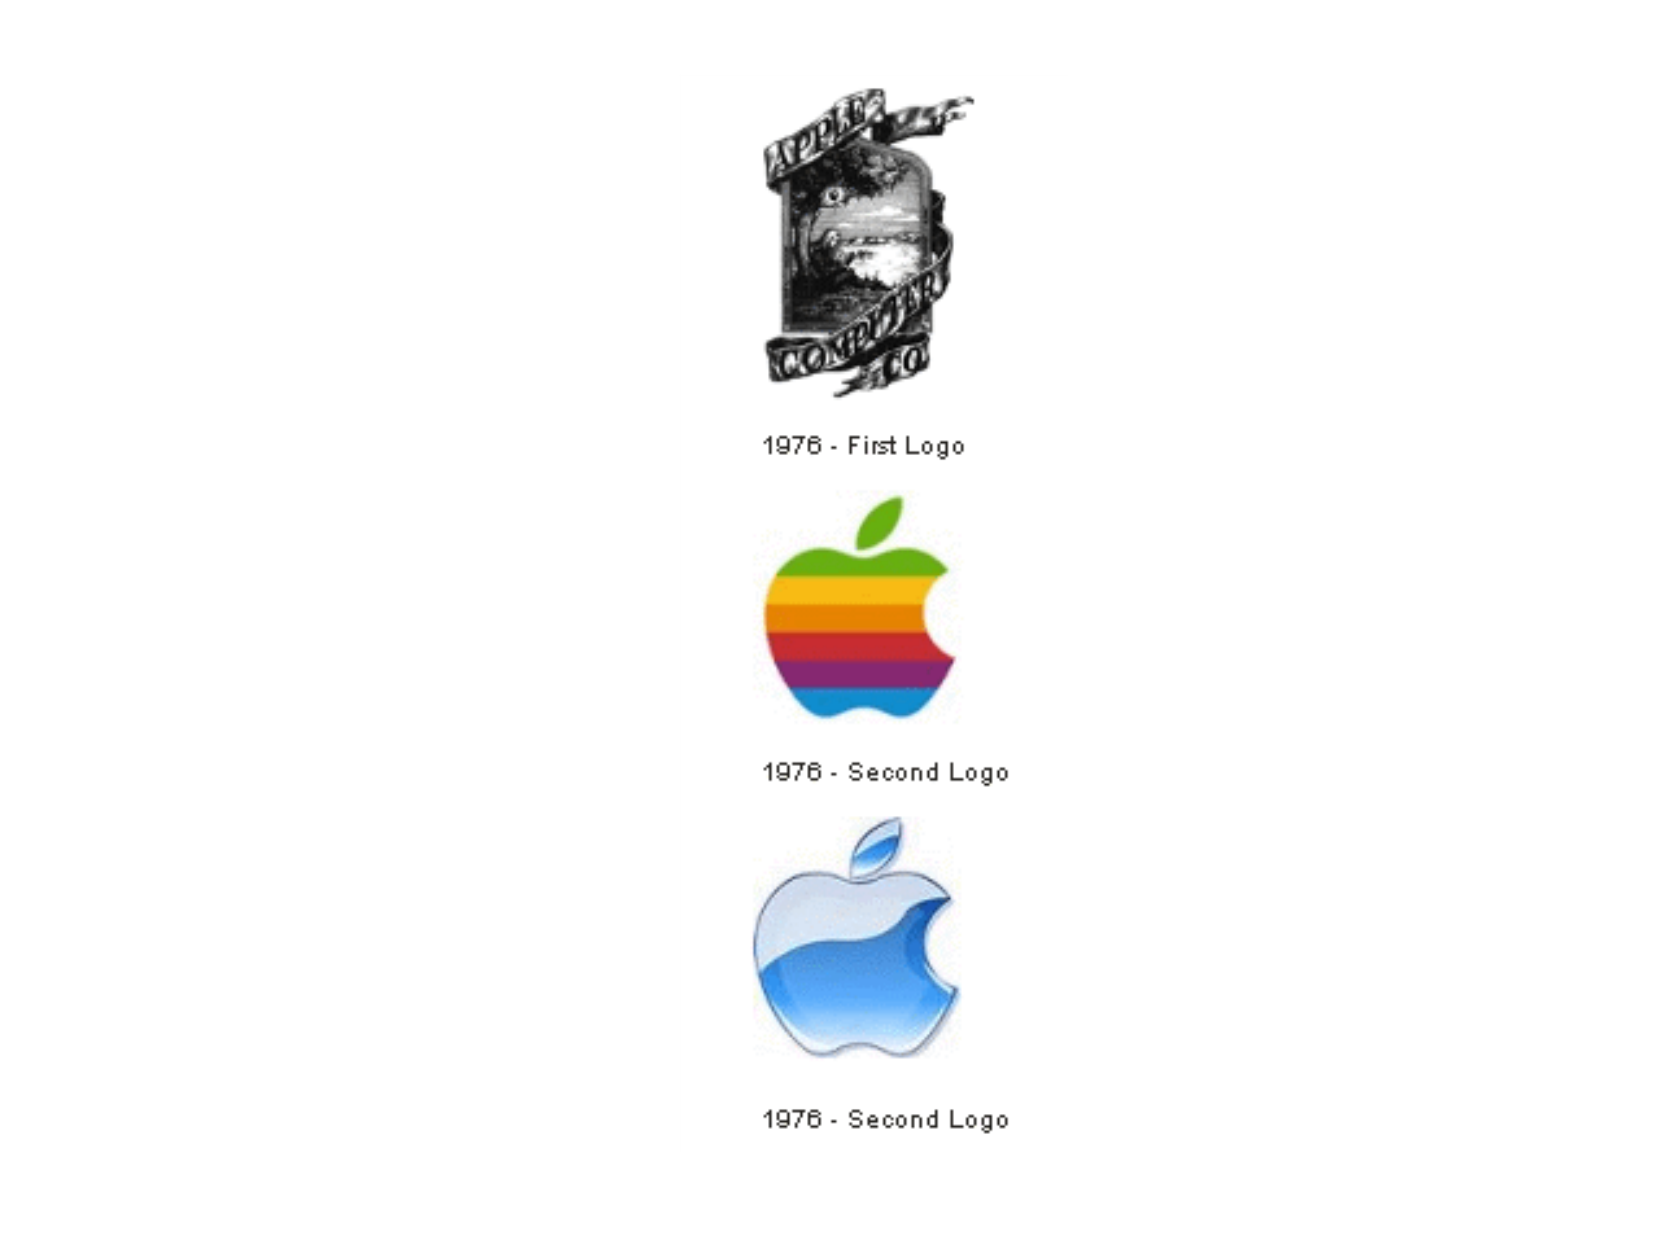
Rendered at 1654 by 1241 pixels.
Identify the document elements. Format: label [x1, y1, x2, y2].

picture [679, 74, 1068, 1152]
